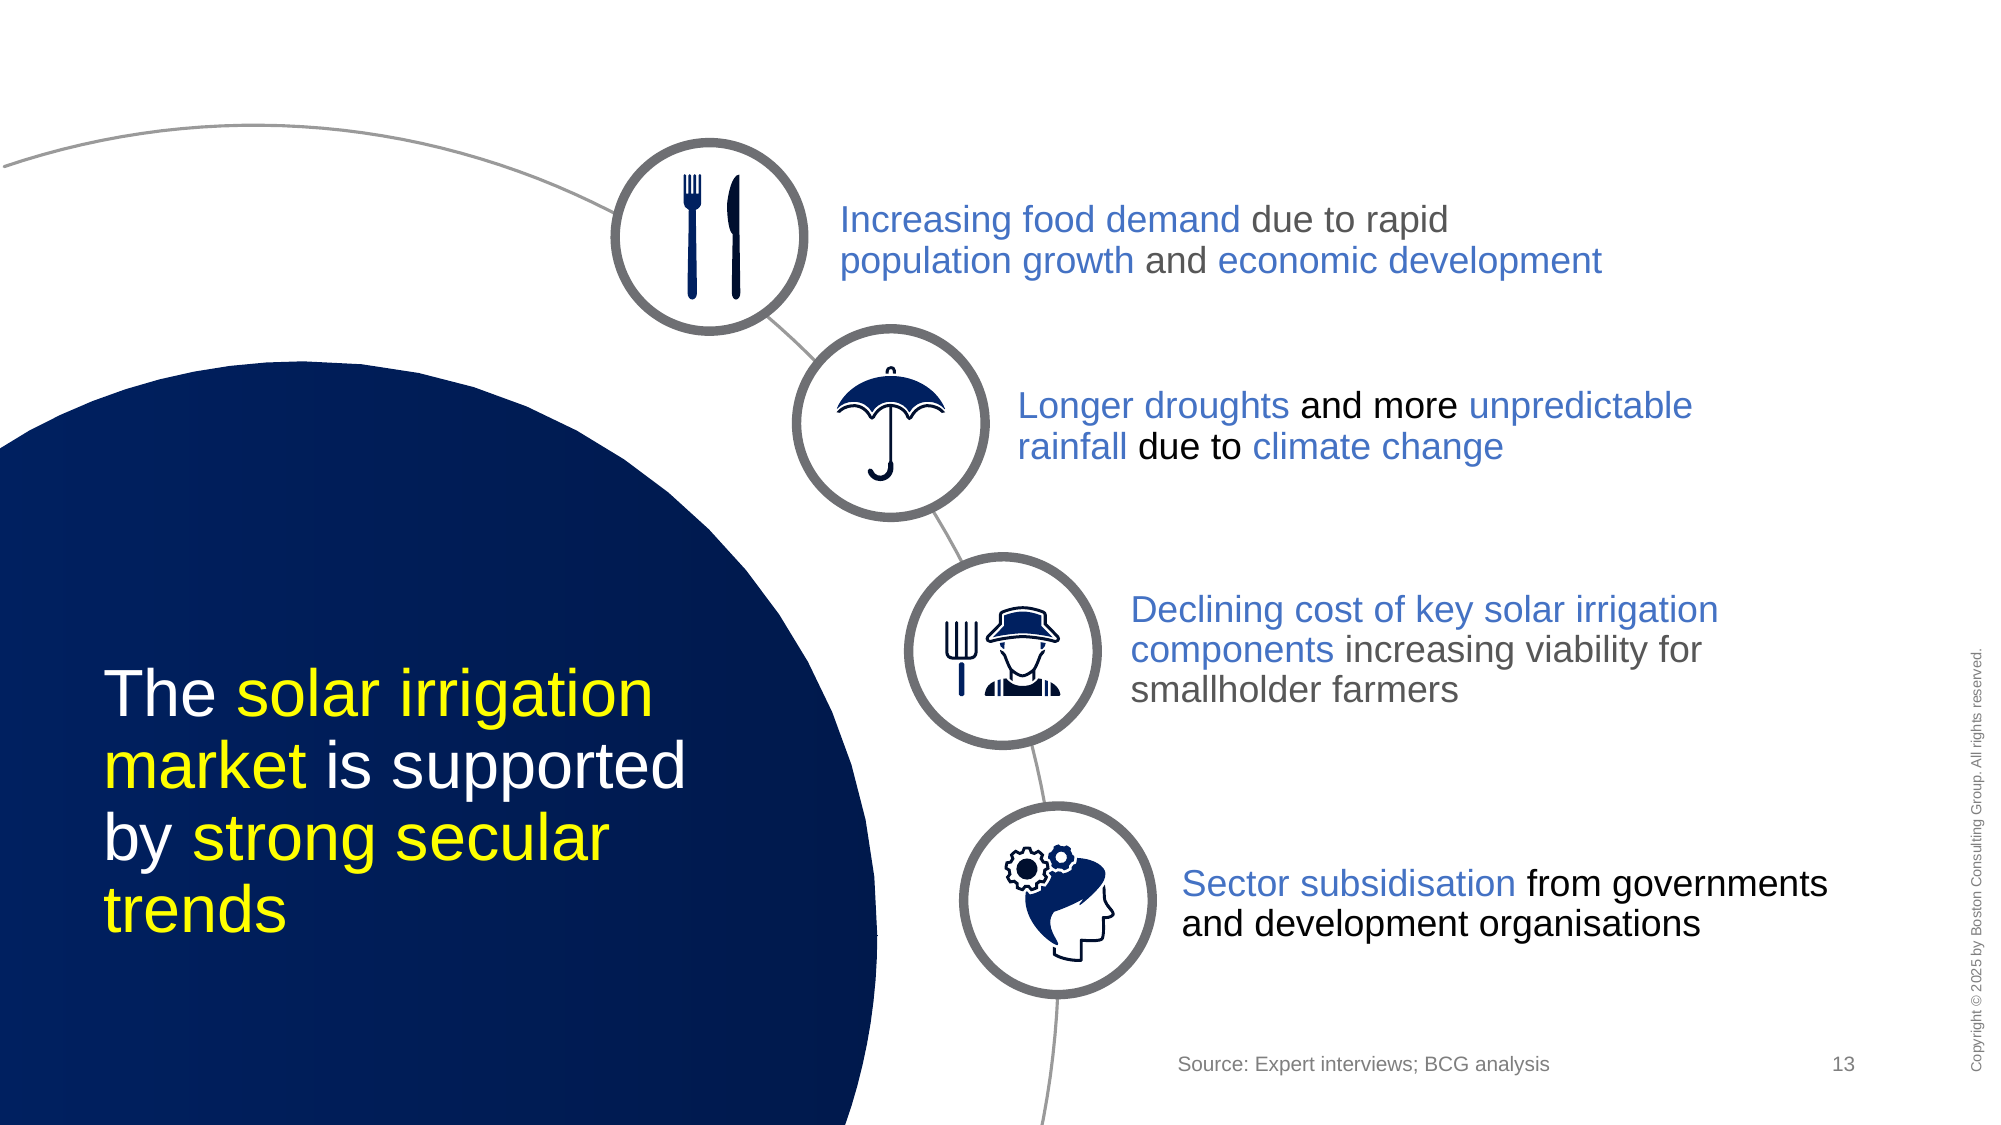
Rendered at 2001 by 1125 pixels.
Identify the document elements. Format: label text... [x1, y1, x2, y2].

text_box The solar irrigation market is supported by strong secular trends [103, 628, 710, 977]
text_box Declining cost of key solar irrigation components increasing viability for smallholder farmers [1124, 583, 1863, 719]
text_box [908, 556, 1098, 746]
text_box [963, 805, 1153, 995]
text_box Increasing food demand due to rapid population growth and economic development [833, 194, 1624, 289]
text_box [796, 328, 986, 518]
text_box [0, 361, 878, 1125]
text_box Longer droughts and more unpredictable rainfall due to climate change [1011, 380, 1748, 475]
text_box Source: Expert interviews; BCG analysis [1178, 1054, 1851, 1076]
text_box [615, 142, 804, 332]
text_box Sector subsidisation from governments and development organisations [1175, 857, 1897, 952]
